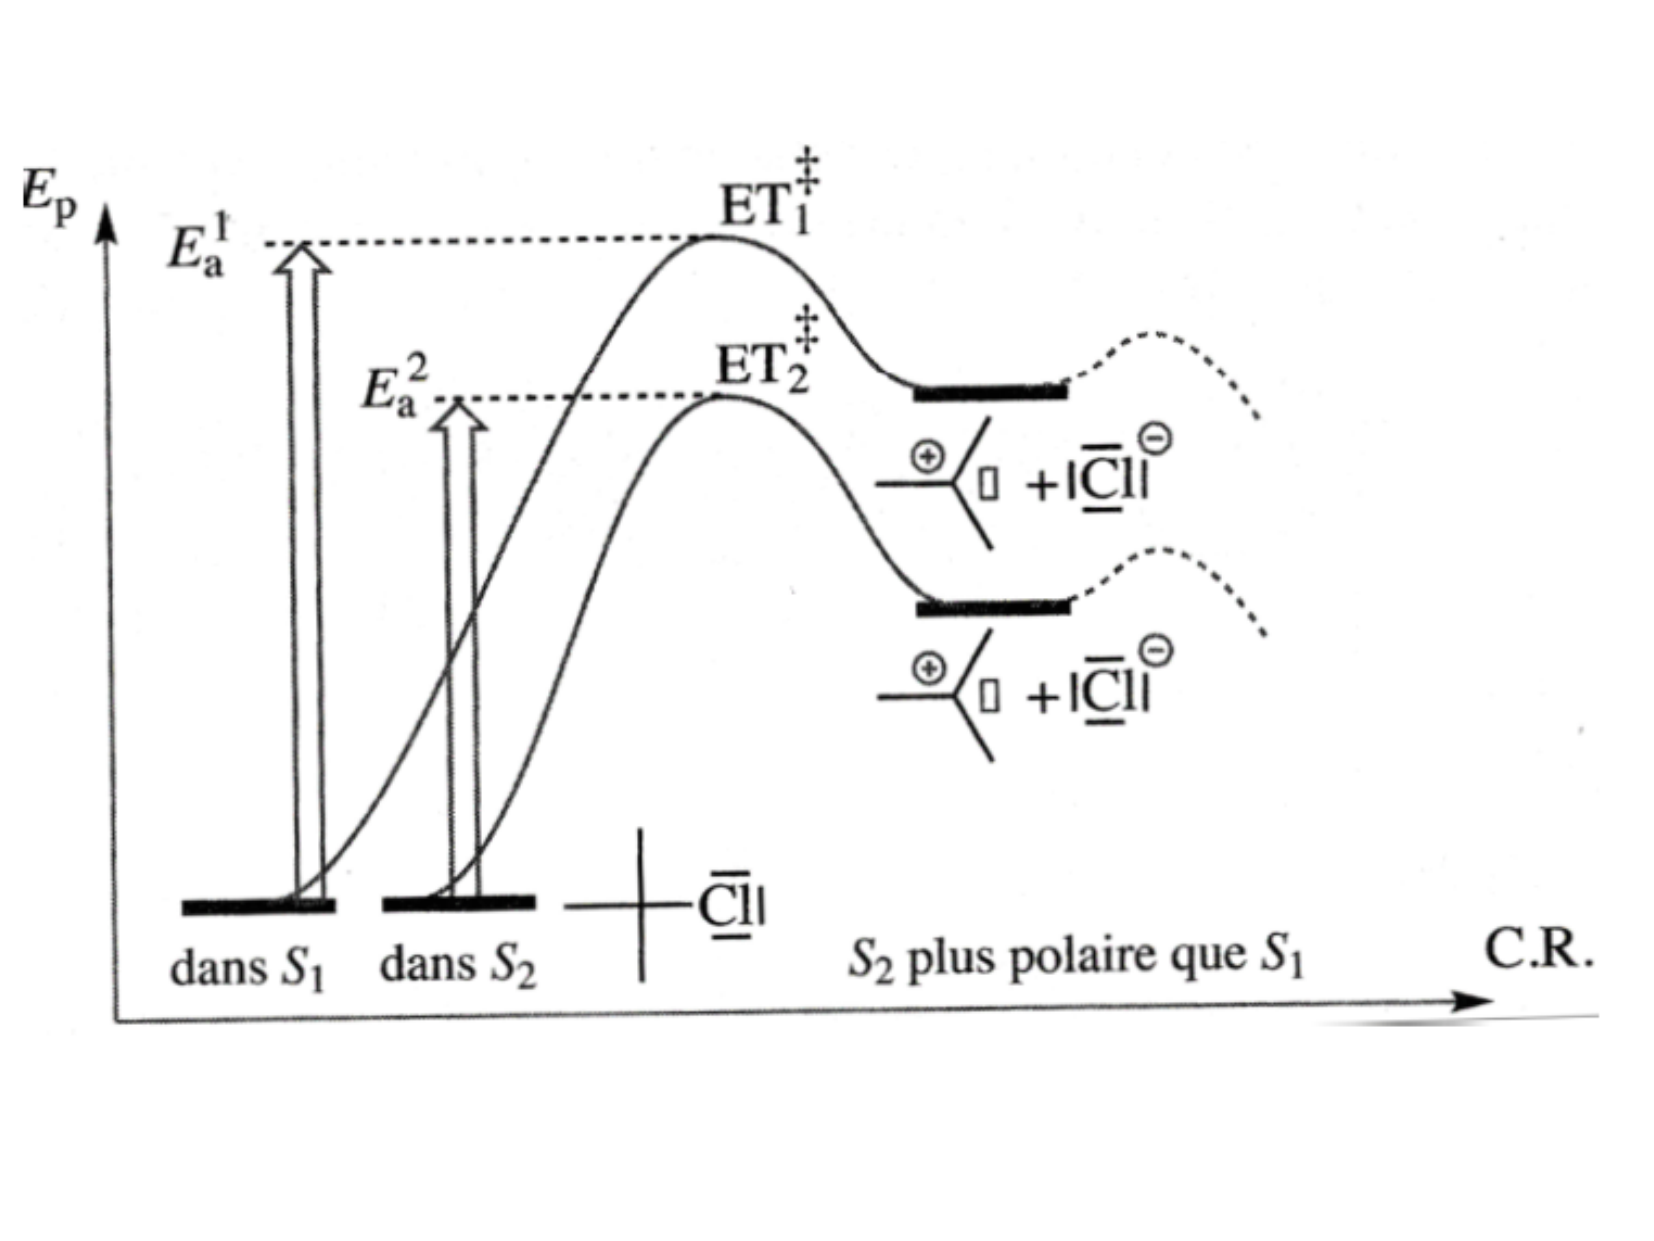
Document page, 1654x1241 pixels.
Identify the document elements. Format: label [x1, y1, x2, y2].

picture [11, 141, 1643, 1040]
